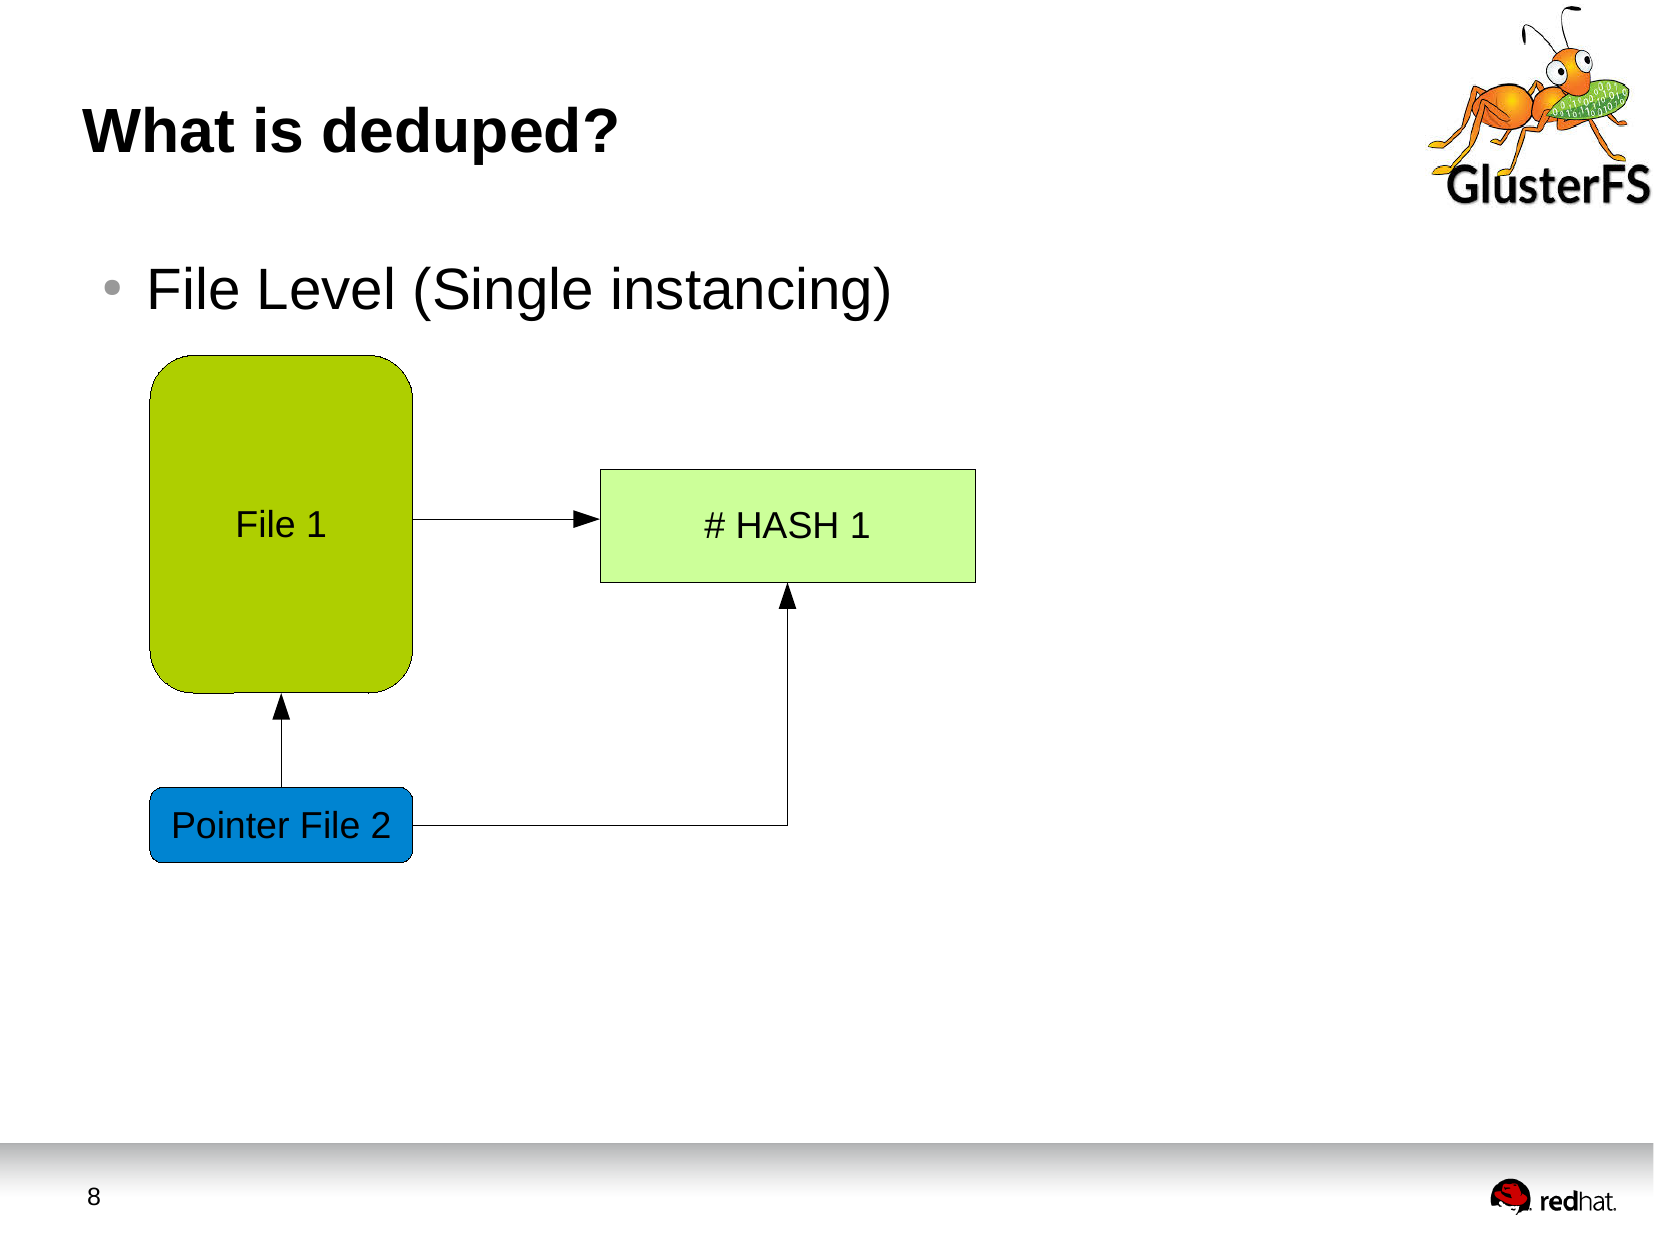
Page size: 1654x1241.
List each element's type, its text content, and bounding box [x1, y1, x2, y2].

text_box Pointer File 2 [149, 787, 413, 863]
text_box # HASH 1 [600, 469, 976, 583]
list File Level (Single instancing) [86, 256, 1576, 1051]
picture [1425, 4, 1653, 208]
picture [0, 1143, 1654, 1241]
title What is deduped? [82, 37, 1426, 226]
text_box File 1 [149, 355, 413, 694]
